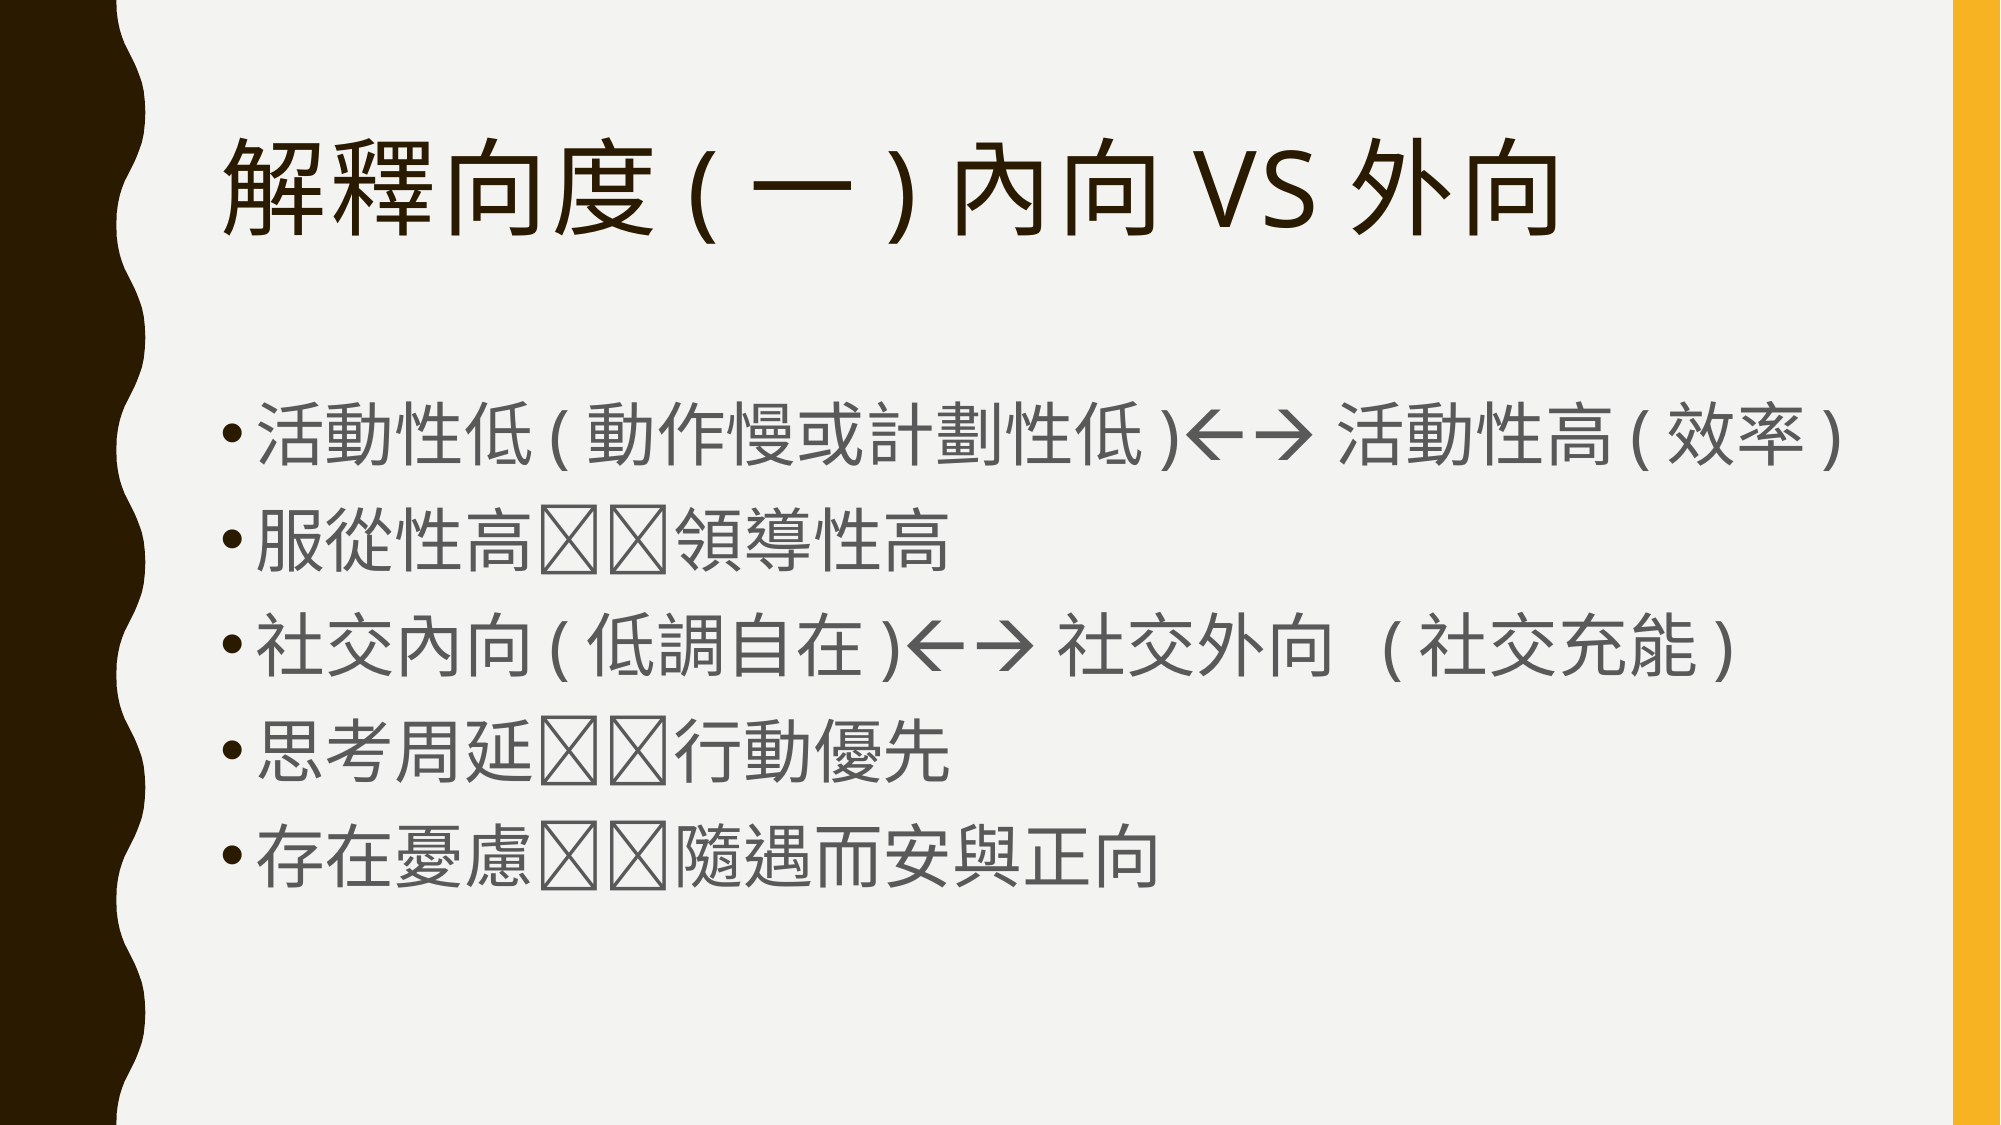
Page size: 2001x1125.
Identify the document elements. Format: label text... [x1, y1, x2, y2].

title 解釋向度(一)內向VS外向 [205, 128, 1876, 308]
list 活動性低(動作慢或計劃性低)活動性高(效率) 服從性高領導性高 社交內向(低調自在)社交外向 (社交充能) 思考周延行動優先 存在憂慮隨遇而安與正向 [205, 375, 1876, 965]
